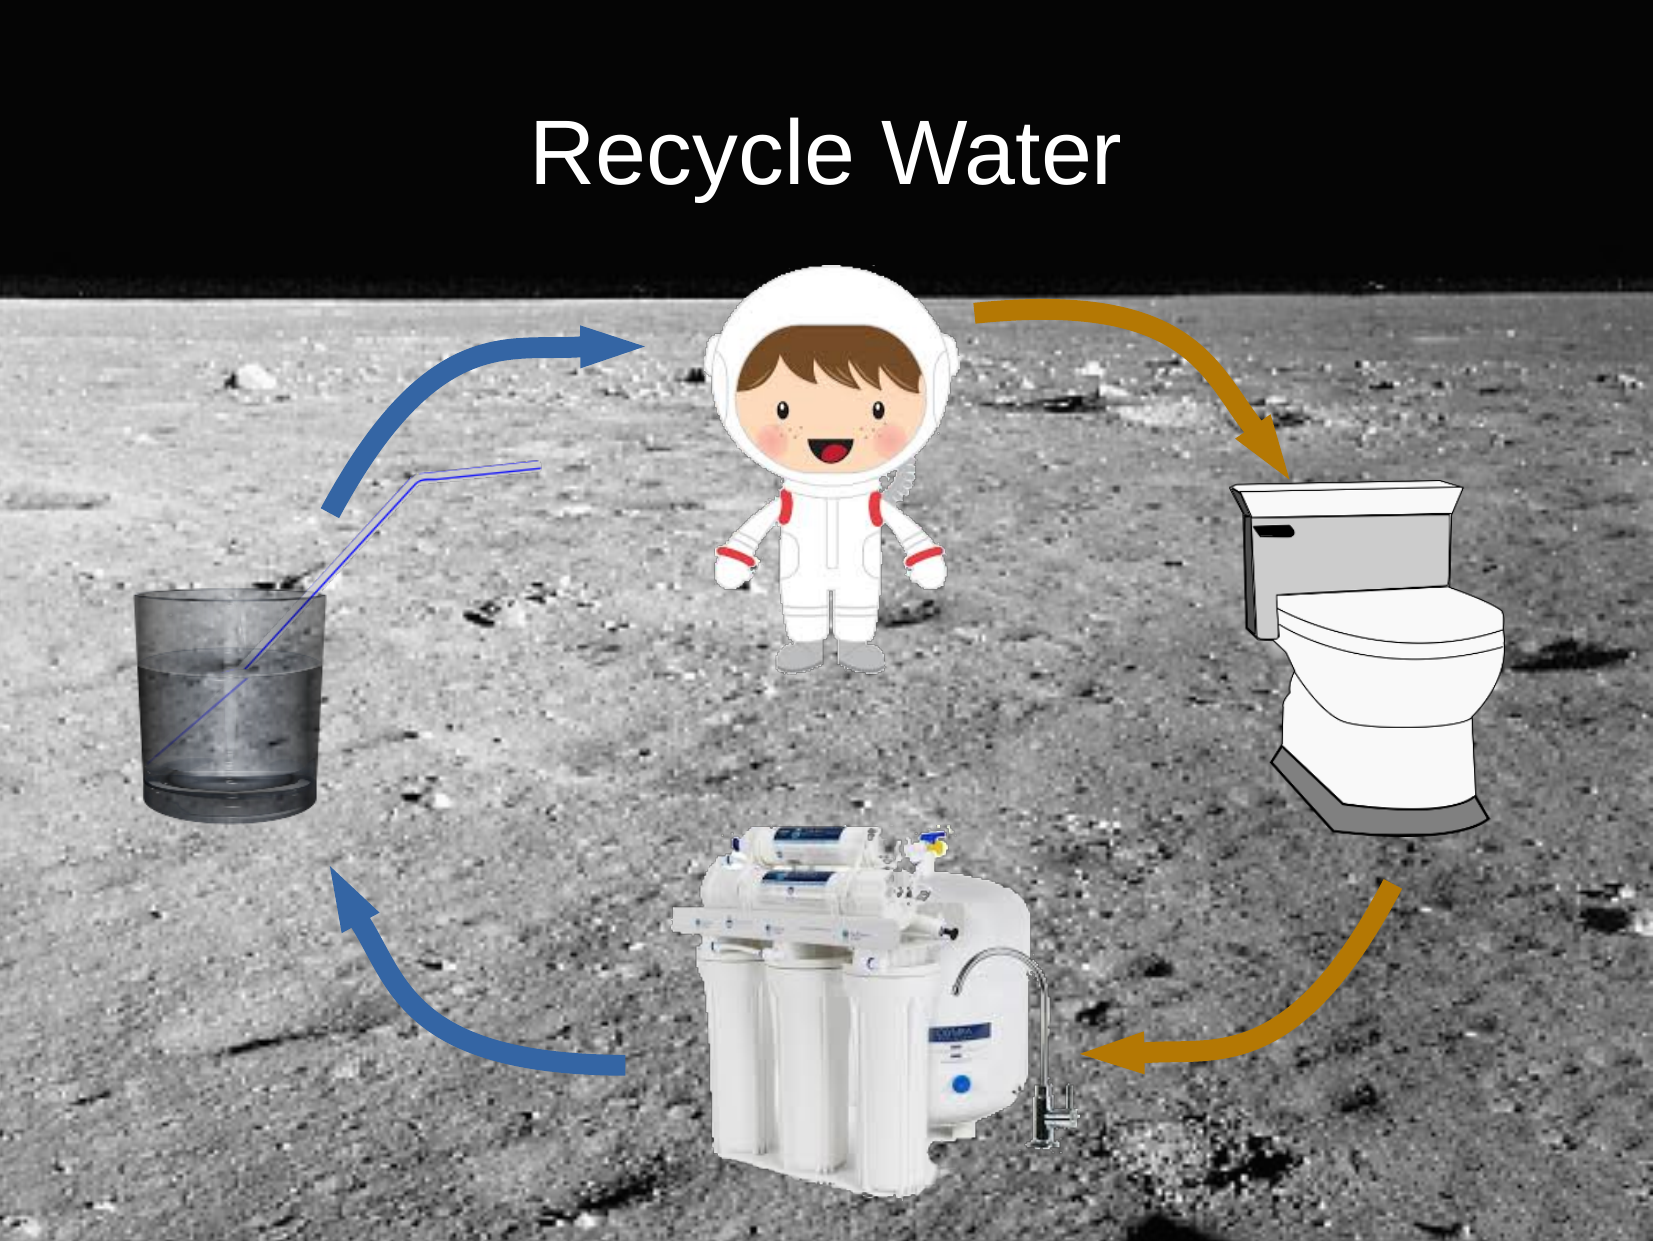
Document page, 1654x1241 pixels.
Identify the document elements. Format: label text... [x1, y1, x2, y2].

picture [0, 0, 1653, 1241]
title Recycle Water [82, 49, 1571, 257]
